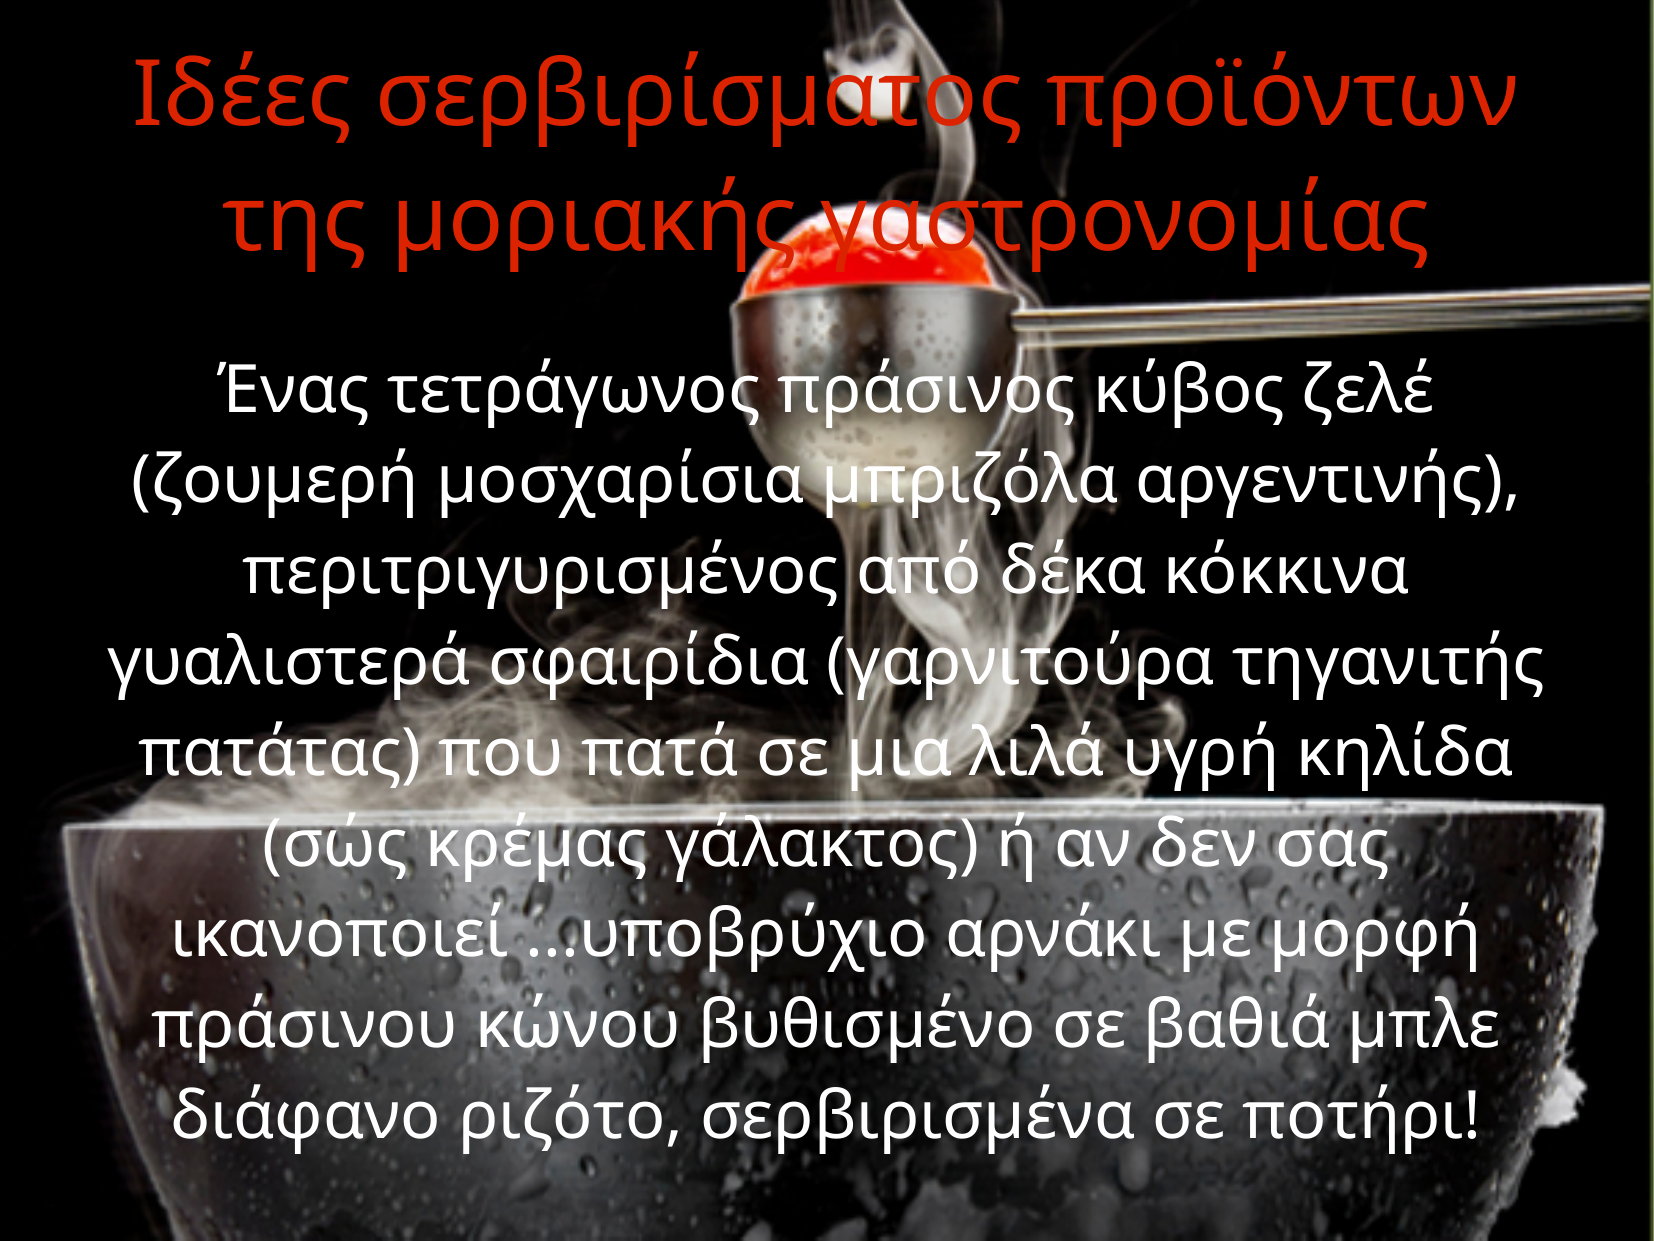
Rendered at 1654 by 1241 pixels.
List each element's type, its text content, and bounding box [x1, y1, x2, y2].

picture [0, 0, 1654, 1241]
title Ιδέες σερβιρίσματος προϊόντων της μοριακής γαστρονομίας [82, 25, 1571, 281]
subtitle Ένας τετράγωνος πράσινος κύβος ζελέ (ζουμερή μοσχαρίσια μπριζόλα αργεντινής), περιτριγυρισμένος από δέκα κόκκινα γυαλιστερά σφαιρίδια (γαρνιτούρα τηγανιτής πατάτας) που πατά σε μια λιλά υγρή κηλίδα (σώς κρέμας γάλακτος) ή αν δεν σας ικανοποιεί ...υποβρύχιο αρνάκι με μορφή πράσινου κώνου βυθισμένο σε βαθιά μπλε διάφανο ριζότο, σερβιρισμένα σε ποτήρι! [88, 317, 1565, 1182]
